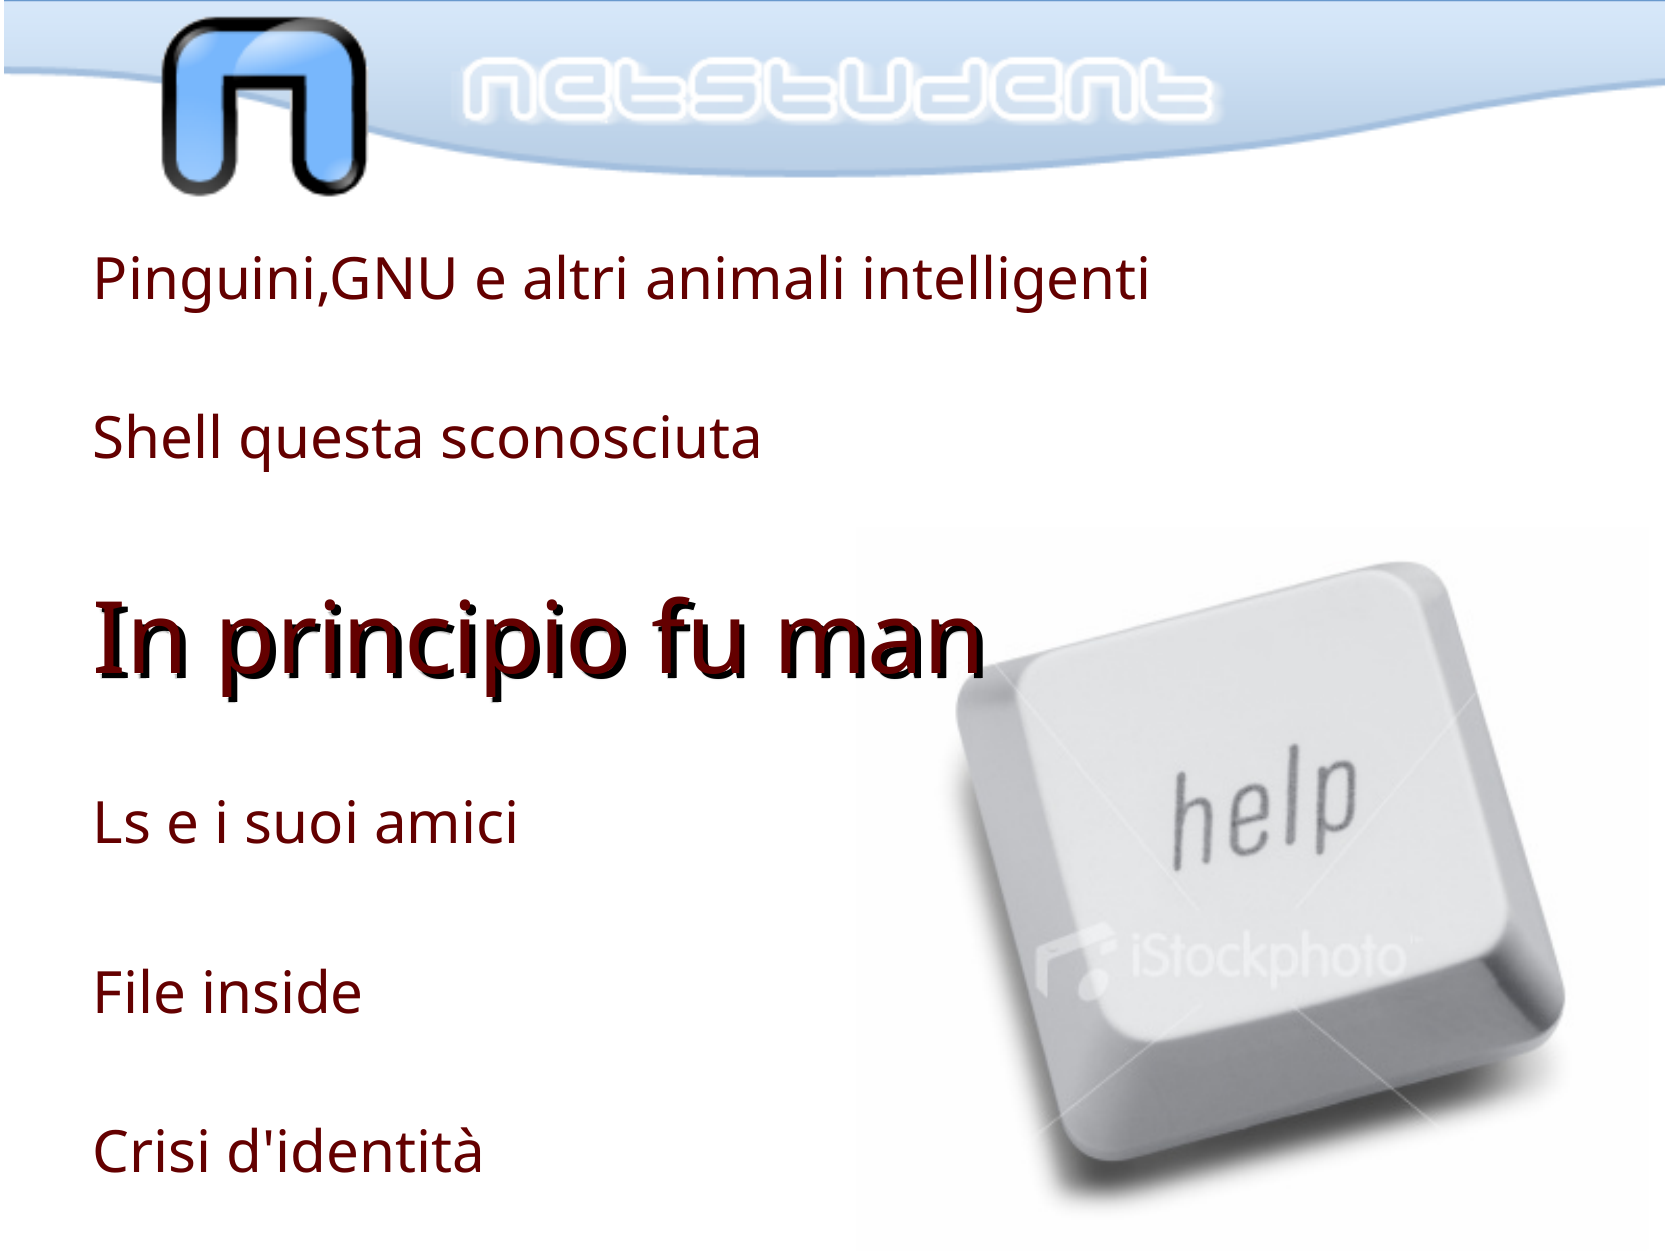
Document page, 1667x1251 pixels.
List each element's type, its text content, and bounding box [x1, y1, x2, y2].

picture [0, 0, 1667, 1251]
title Pinguini,GNU e altri animali intelligenti Shell questa sconosciuta In principio fu man Ls e i suoi amici File inside Crisi d'identità [86, 300, 1272, 1127]
